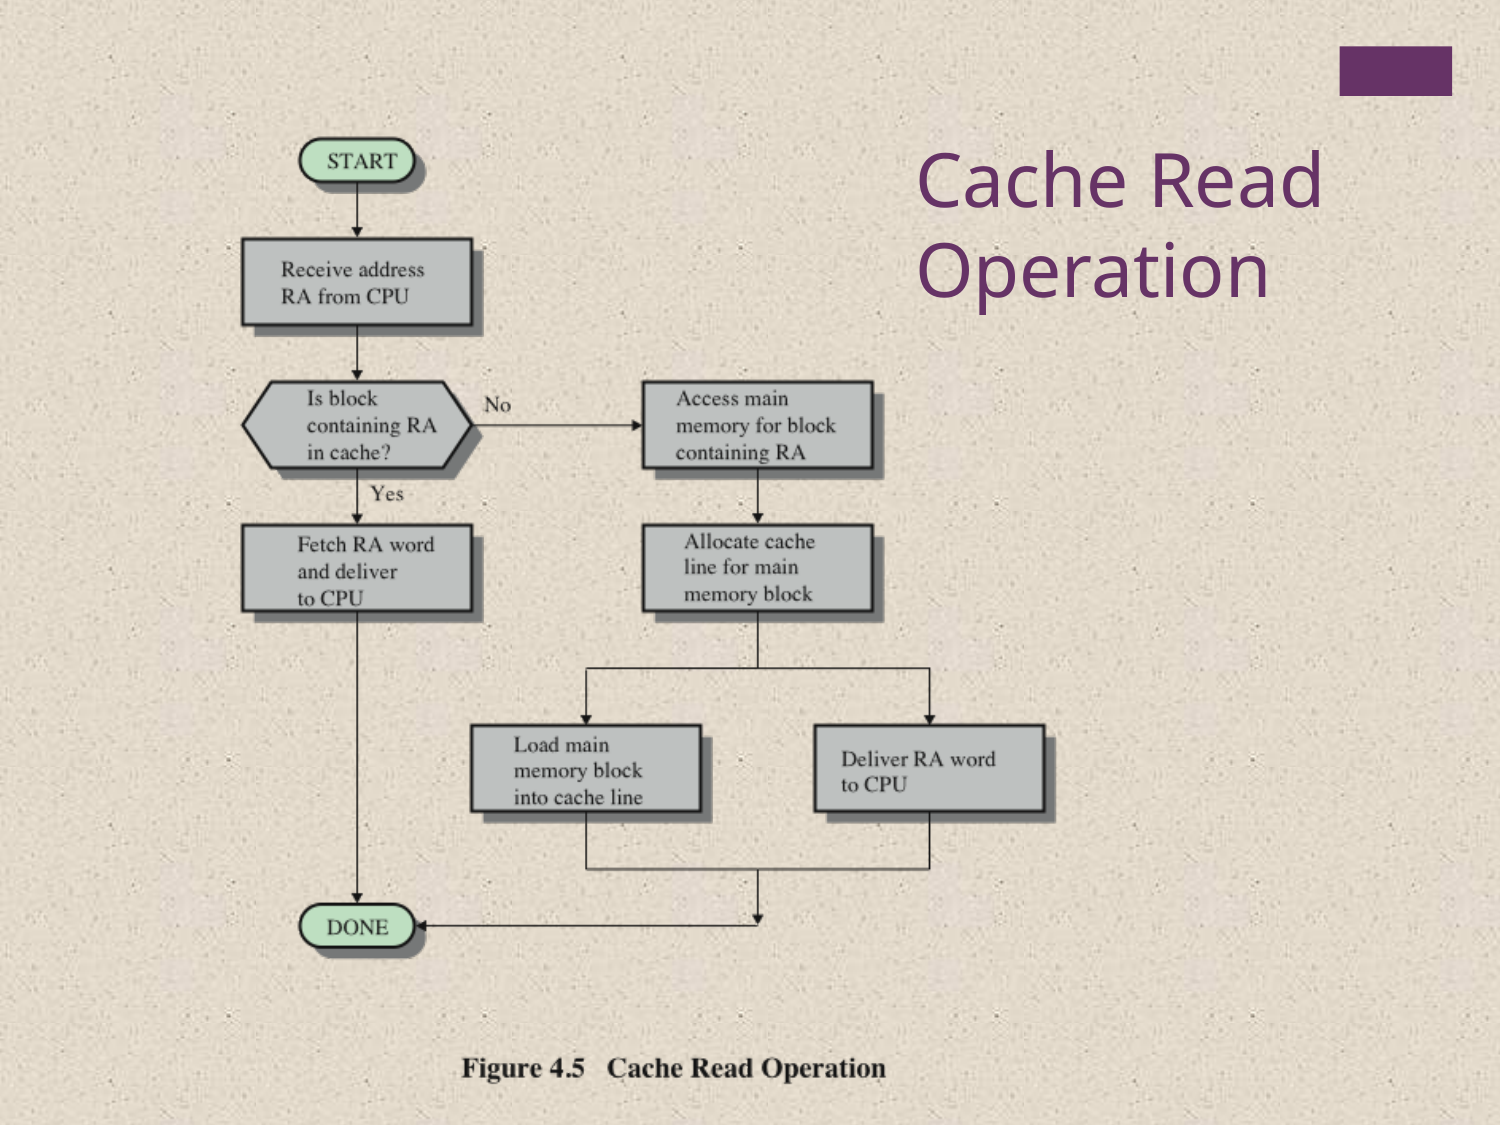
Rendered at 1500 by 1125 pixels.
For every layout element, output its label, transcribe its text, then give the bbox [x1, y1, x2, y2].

title Cache Read Operation [1123, 125, 1500, 409]
picture [0, 0, 1500, 1125]
